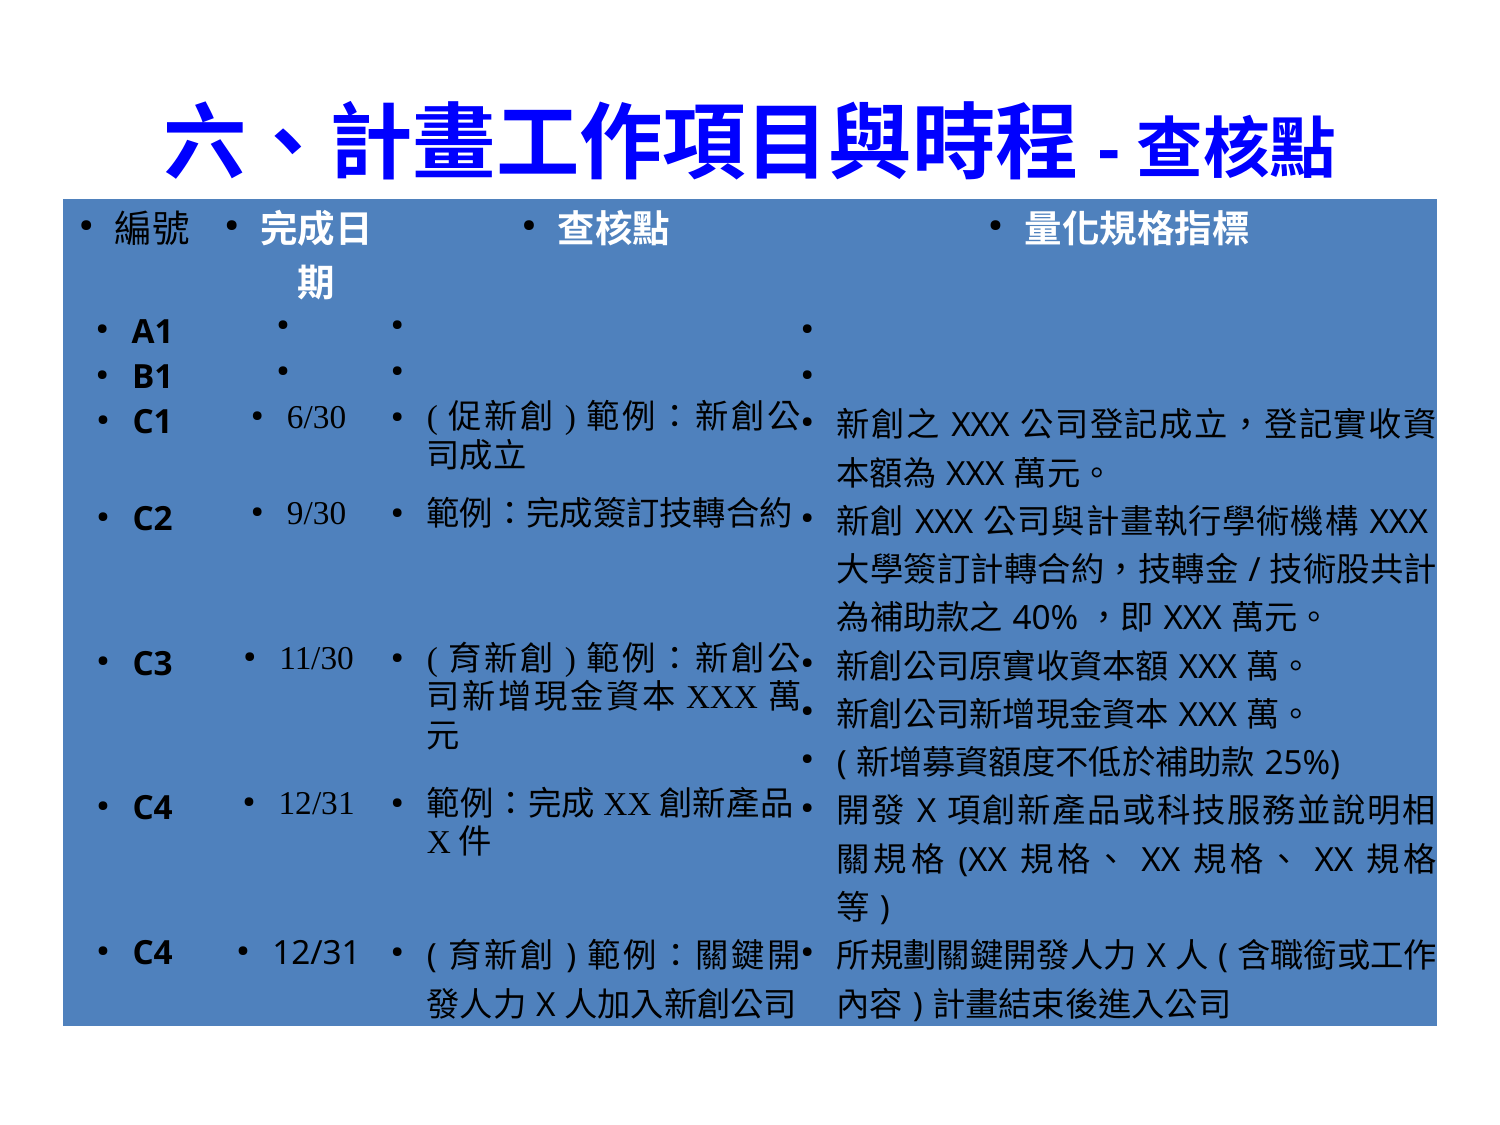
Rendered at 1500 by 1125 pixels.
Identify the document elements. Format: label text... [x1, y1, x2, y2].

table_cell C4 [63, 784, 207, 929]
table_cell 開發X項創新產品或科技服務並說明相關規格(XX規格、XX規格、XX規格等) [801, 784, 1437, 929]
table_cell 所規劃關鍵開發人力X人(含職銜或工作內容)計畫結束後進入公司 [801, 929, 1437, 1026]
table_cell 新創XXX公司與計畫執行學術機構XXX大學簽訂計轉合約，技轉金/技術股共計為補助款之40%，即XXX萬元。 [801, 495, 1437, 640]
table_cell (育新創)範例：關鍵開發人力X人加入新創公司 [391, 929, 801, 1026]
table_cell [391, 353, 801, 398]
title 六、計畫工作項目與時程-查核點 [72, 12, 1423, 199]
table_cell 範例：完成XX創新產品X件 [391, 784, 801, 929]
table_cell C1 [63, 398, 207, 495]
table_cell 範例：完成簽訂技轉合約 [391, 495, 801, 640]
table_header 編號 [63, 199, 207, 308]
table_header 完成日期 [207, 199, 391, 308]
table_cell C4 [63, 929, 207, 1026]
table_cell [207, 353, 391, 398]
table_cell 新創公司原實收資本額XXX萬。 新創公司新增現金資本XXX萬。 (新增募資額度不低於補助款25%) [801, 640, 1437, 784]
table_cell 11/30 [207, 640, 391, 784]
table_cell C2 [63, 495, 207, 640]
table_cell C3 [63, 640, 207, 784]
table_cell [391, 308, 801, 353]
table_cell 9/30 [207, 495, 391, 640]
table_cell 12/31 [207, 784, 391, 929]
table_cell A1 [63, 308, 207, 353]
table_cell (育新創)範例：新創公司新增現金資本XXX萬元 [391, 640, 801, 784]
table_header 查核點 [391, 199, 801, 308]
table_cell 6/30 [207, 398, 391, 495]
table_header 量化規格指標 [801, 199, 1437, 308]
table_cell B1 [63, 353, 207, 398]
table_cell [801, 308, 1437, 353]
table_cell [207, 308, 391, 353]
table_cell 新創之XXX公司登記成立，登記實收資本額為XXX萬元。 [801, 398, 1437, 495]
table_cell [801, 353, 1437, 398]
table_cell 12/31 [207, 929, 391, 1026]
table_cell (促新創)範例：新創公司成立 [391, 398, 801, 495]
